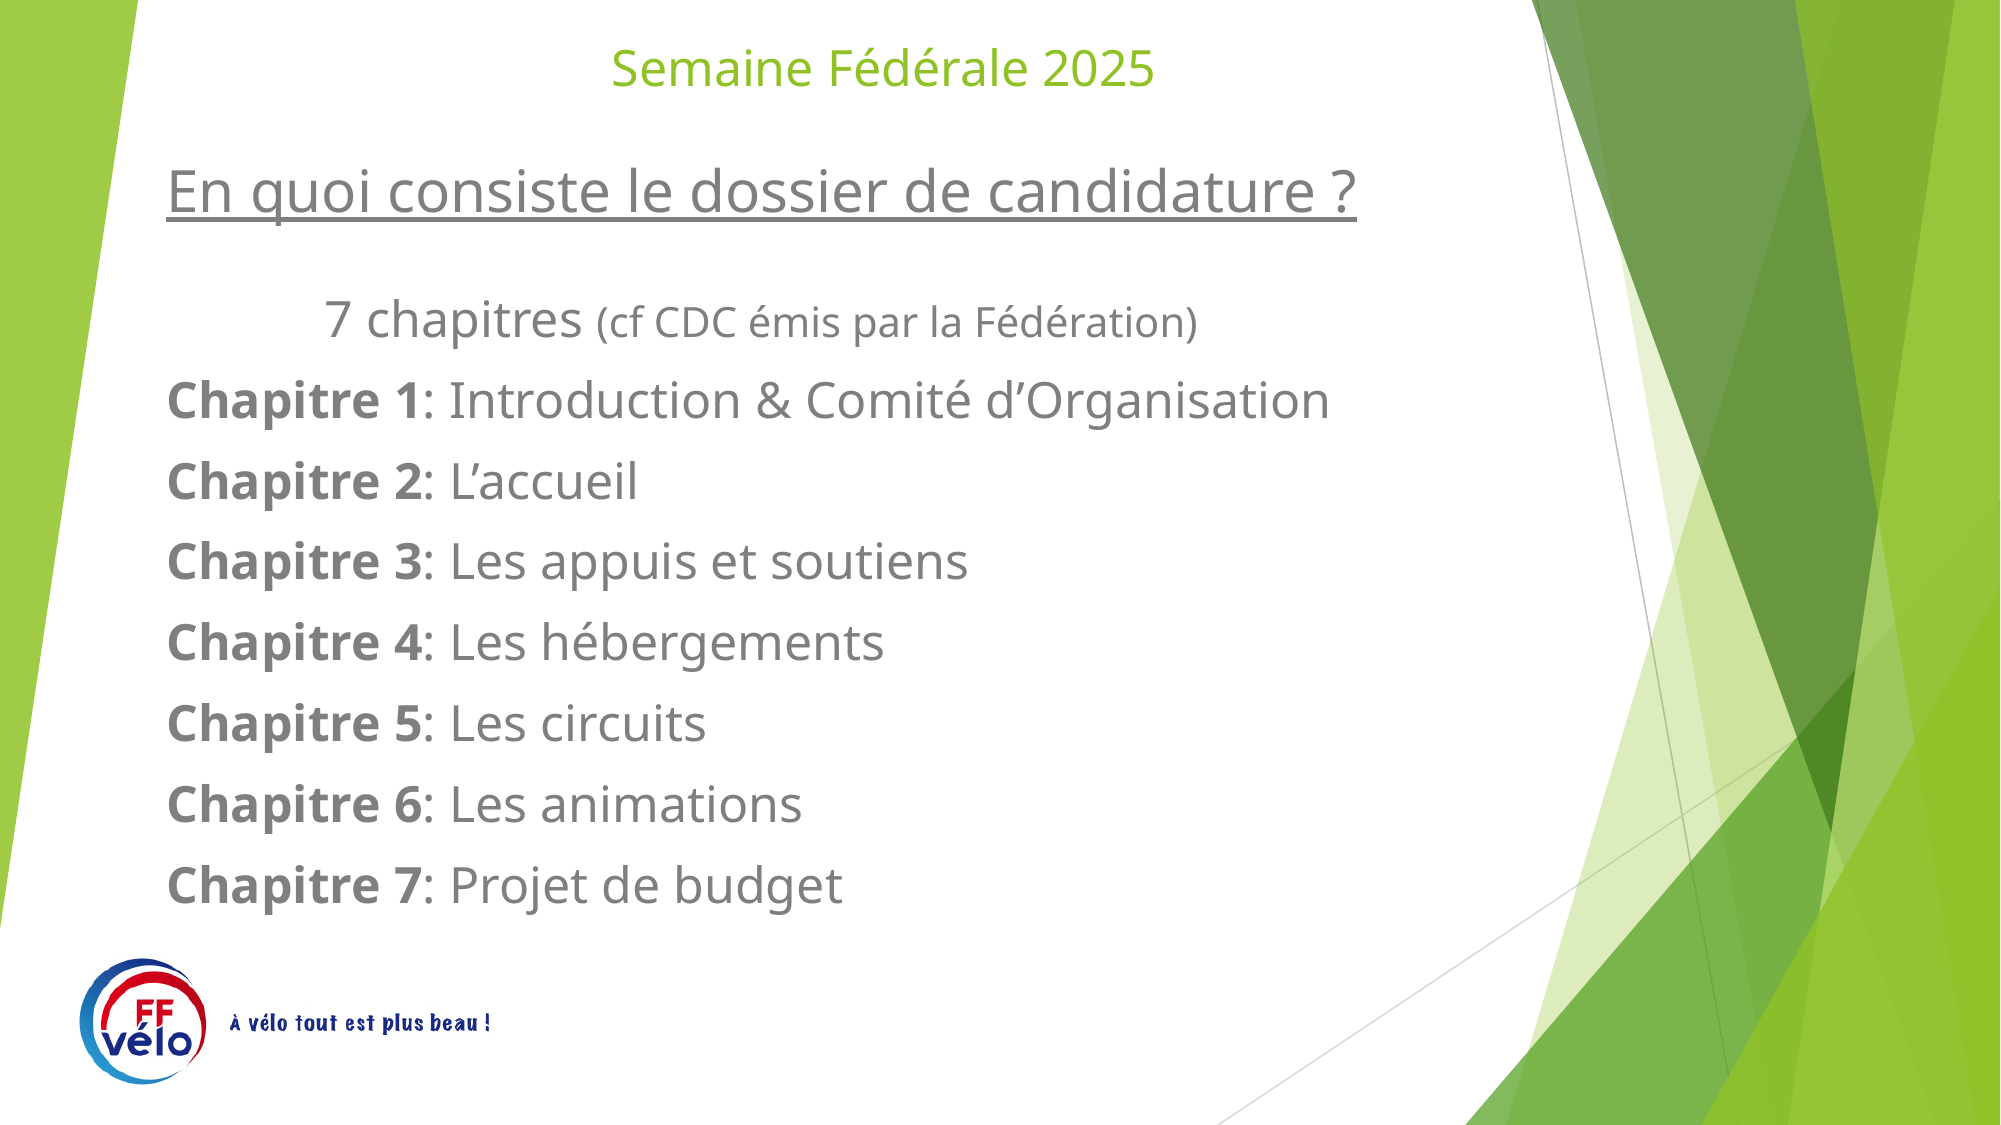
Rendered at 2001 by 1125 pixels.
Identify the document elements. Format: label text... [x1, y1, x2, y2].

picture [78, 954, 504, 1088]
title Semaine Fédérale 2025 [247, 15, 1522, 105]
subtitle En quoi consiste le dossier de candidature ? 7 chapitres (cf CDC émis par la Fédération) Chapitre 1: Introduction & Comité d’Organisation Chapitre 2: L’accueil Chapitre 3: Les appuis et soutiens Chapitre 4: Les hébergements Chapitre 5: Les circuits Chapitre 6: Les animations Chapitre 7: Projet de budget [151, 147, 1548, 958]
